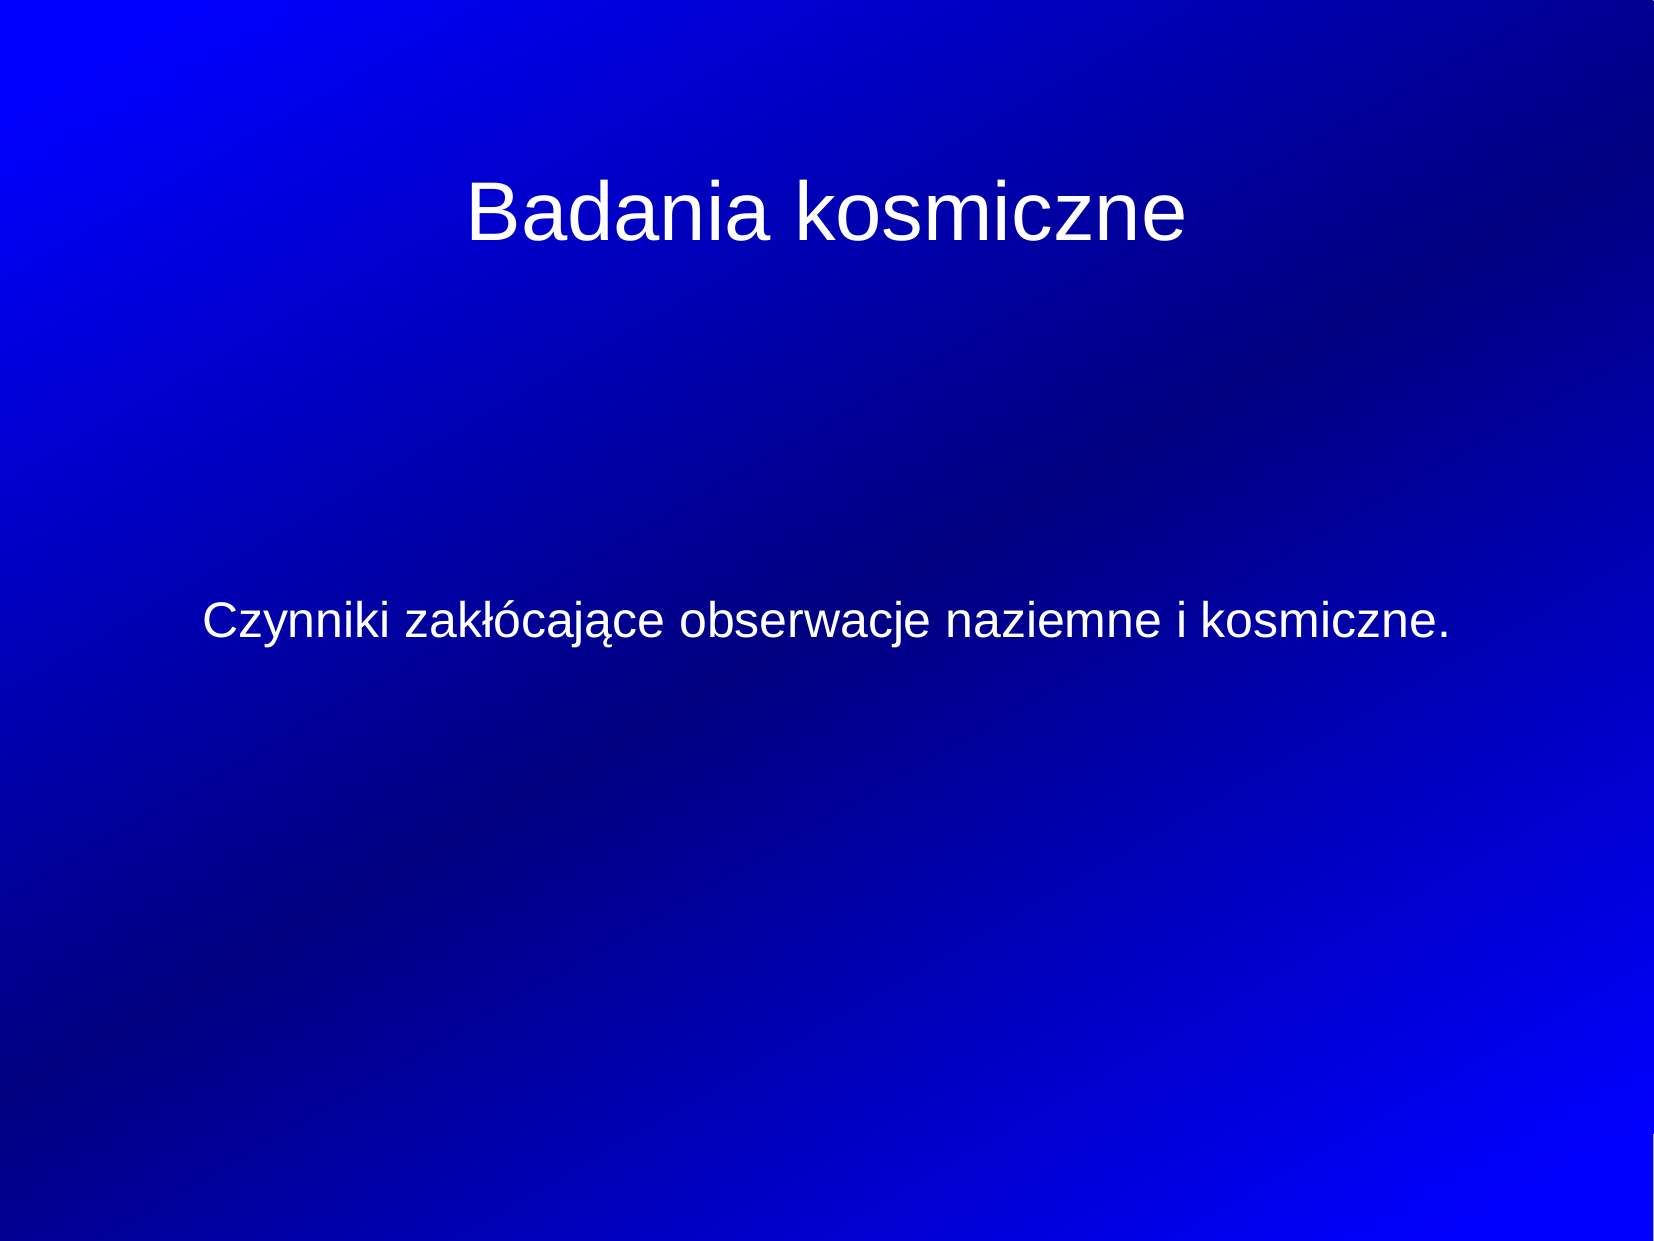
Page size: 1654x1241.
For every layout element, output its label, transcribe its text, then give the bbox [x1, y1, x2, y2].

text_box Badania kosmiczne [450, 157, 1203, 266]
text_box Czynniki zakłócające obserwacje naziemne i kosmiczne. [187, 584, 1467, 656]
